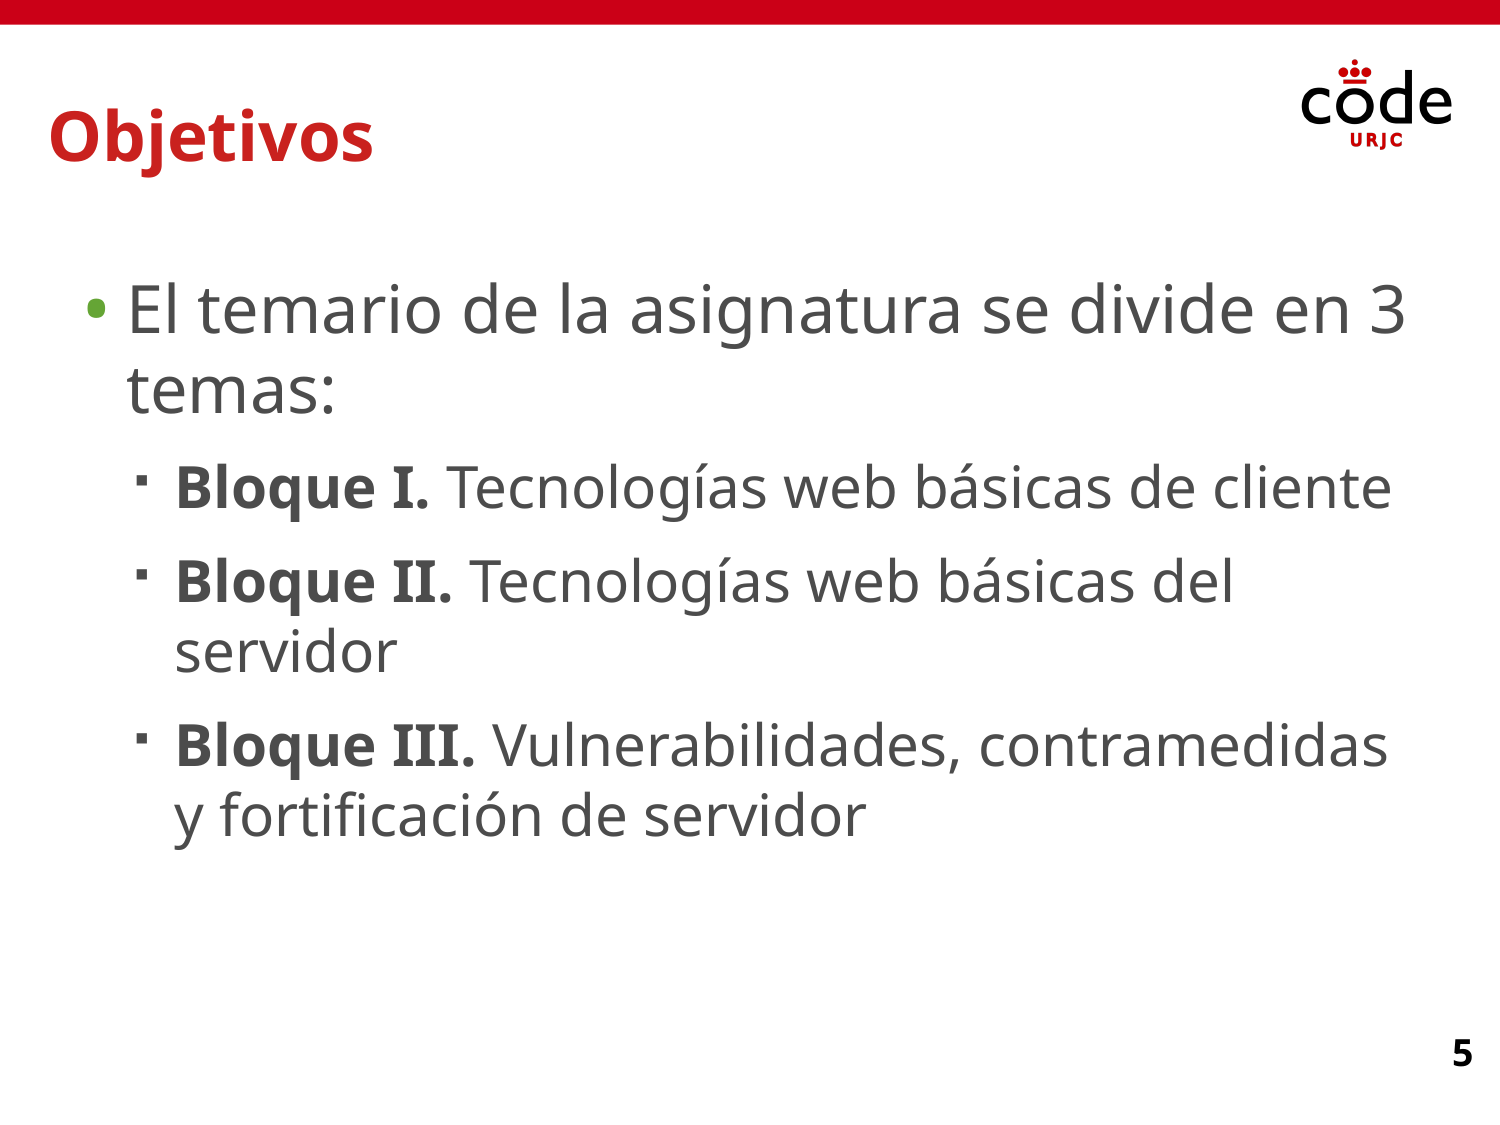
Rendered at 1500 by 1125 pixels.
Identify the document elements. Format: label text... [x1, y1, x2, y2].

list El temario de la asignatura se divide en 3 temas: Bloque I. Tecnologías web básicas de cliente Bloque II. Tecnologías web básicas del servidor Bloque III. Vulnerabilidades, contramedidas y fortificación de servidor [51, 259, 1436, 1040]
picture [1284, 50, 1468, 161]
title Objetivos [32, 79, 1383, 189]
